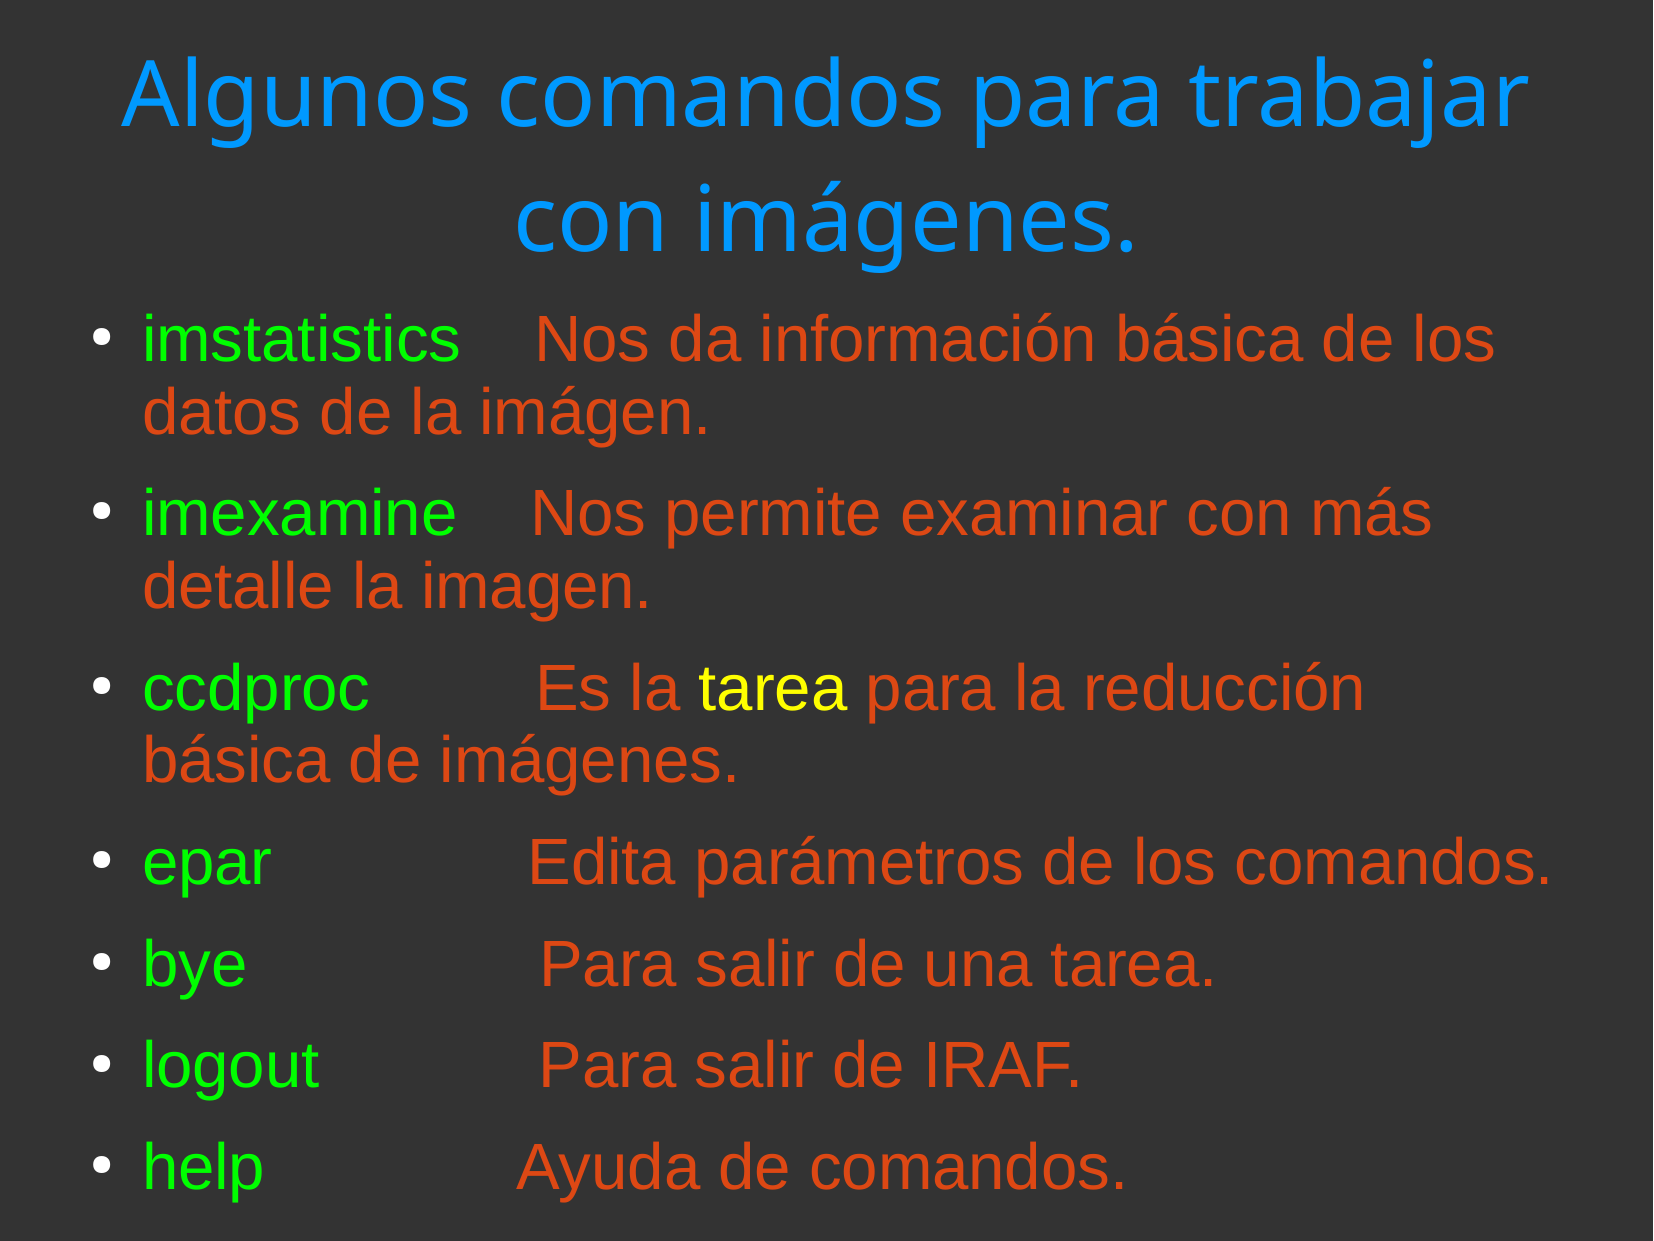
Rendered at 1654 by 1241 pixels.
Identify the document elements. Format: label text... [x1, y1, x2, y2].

list imstatistics Nos da información básica de los datos de la imágen. imexamine Nos permite examinar con más detalle la imagen. ccdproc Es la tarea para la reducción básica de imágenes. epar Edita parámetros de los comandos. bye Para salir de una tarea. logout Para salir de IRAF. help Ayuda de comandos. [72, 302, 1561, 1224]
title Algunos comandos para trabajar con imágenes. [82, 49, 1571, 257]
